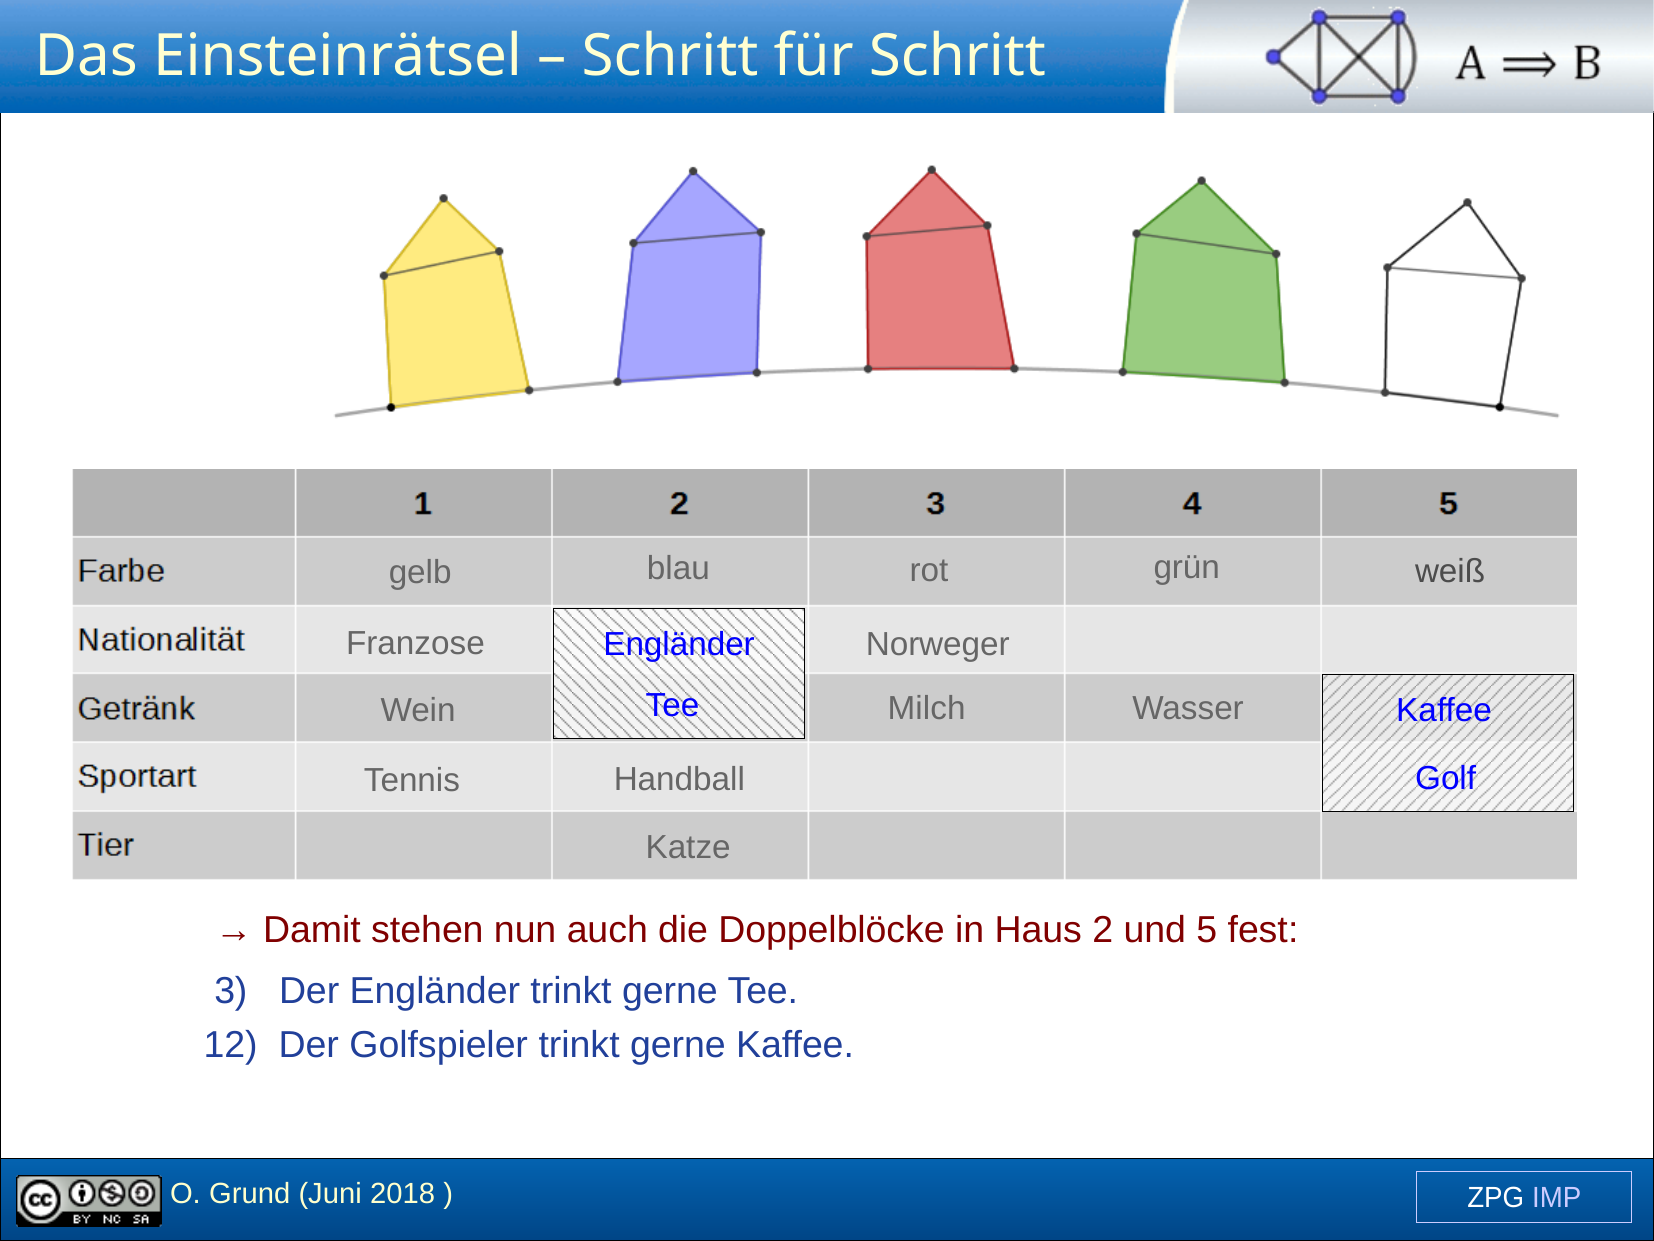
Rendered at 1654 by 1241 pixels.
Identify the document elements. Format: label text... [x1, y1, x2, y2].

text_box Katze [630, 821, 769, 874]
picture [70, 469, 1577, 881]
text_box grün [1138, 541, 1235, 593]
text_box Golf [1400, 751, 1492, 804]
text_box Tennis [349, 753, 487, 806]
text_box → Damit stehen nun auch die Doppelblöcke in Haus 2 und 5 fest: [105, 900, 1489, 955]
text_box rot [894, 544, 964, 597]
text_box blau [632, 542, 725, 595]
text_box 3) Der Engländer trinkt gerne Tee. [84, 955, 1564, 1028]
text_box Franzose [331, 616, 500, 669]
text_box weiß [1400, 544, 1501, 597]
text_box Kaffee [1381, 684, 1507, 737]
text_box [553, 608, 805, 739]
text_box Milch [872, 681, 995, 739]
picture [0, 0, 1654, 113]
text_box 12) Der Golfspieler trinkt gerne Kaffee. [94, 1009, 1227, 1079]
text_box Norweger [851, 617, 1065, 673]
text_box Engländer [588, 618, 770, 670]
text_box [1322, 674, 1574, 812]
text_box Wein [365, 684, 471, 737]
text_box gelb [374, 545, 481, 605]
title Das Einsteinrätsel – Schritt für Schritt [34, 14, 1151, 92]
text_box Wasser [1117, 681, 1259, 734]
picture [319, 155, 1572, 428]
picture [16, 1175, 162, 1227]
text_box Handball [598, 752, 761, 805]
text_box Tee [630, 679, 715, 732]
